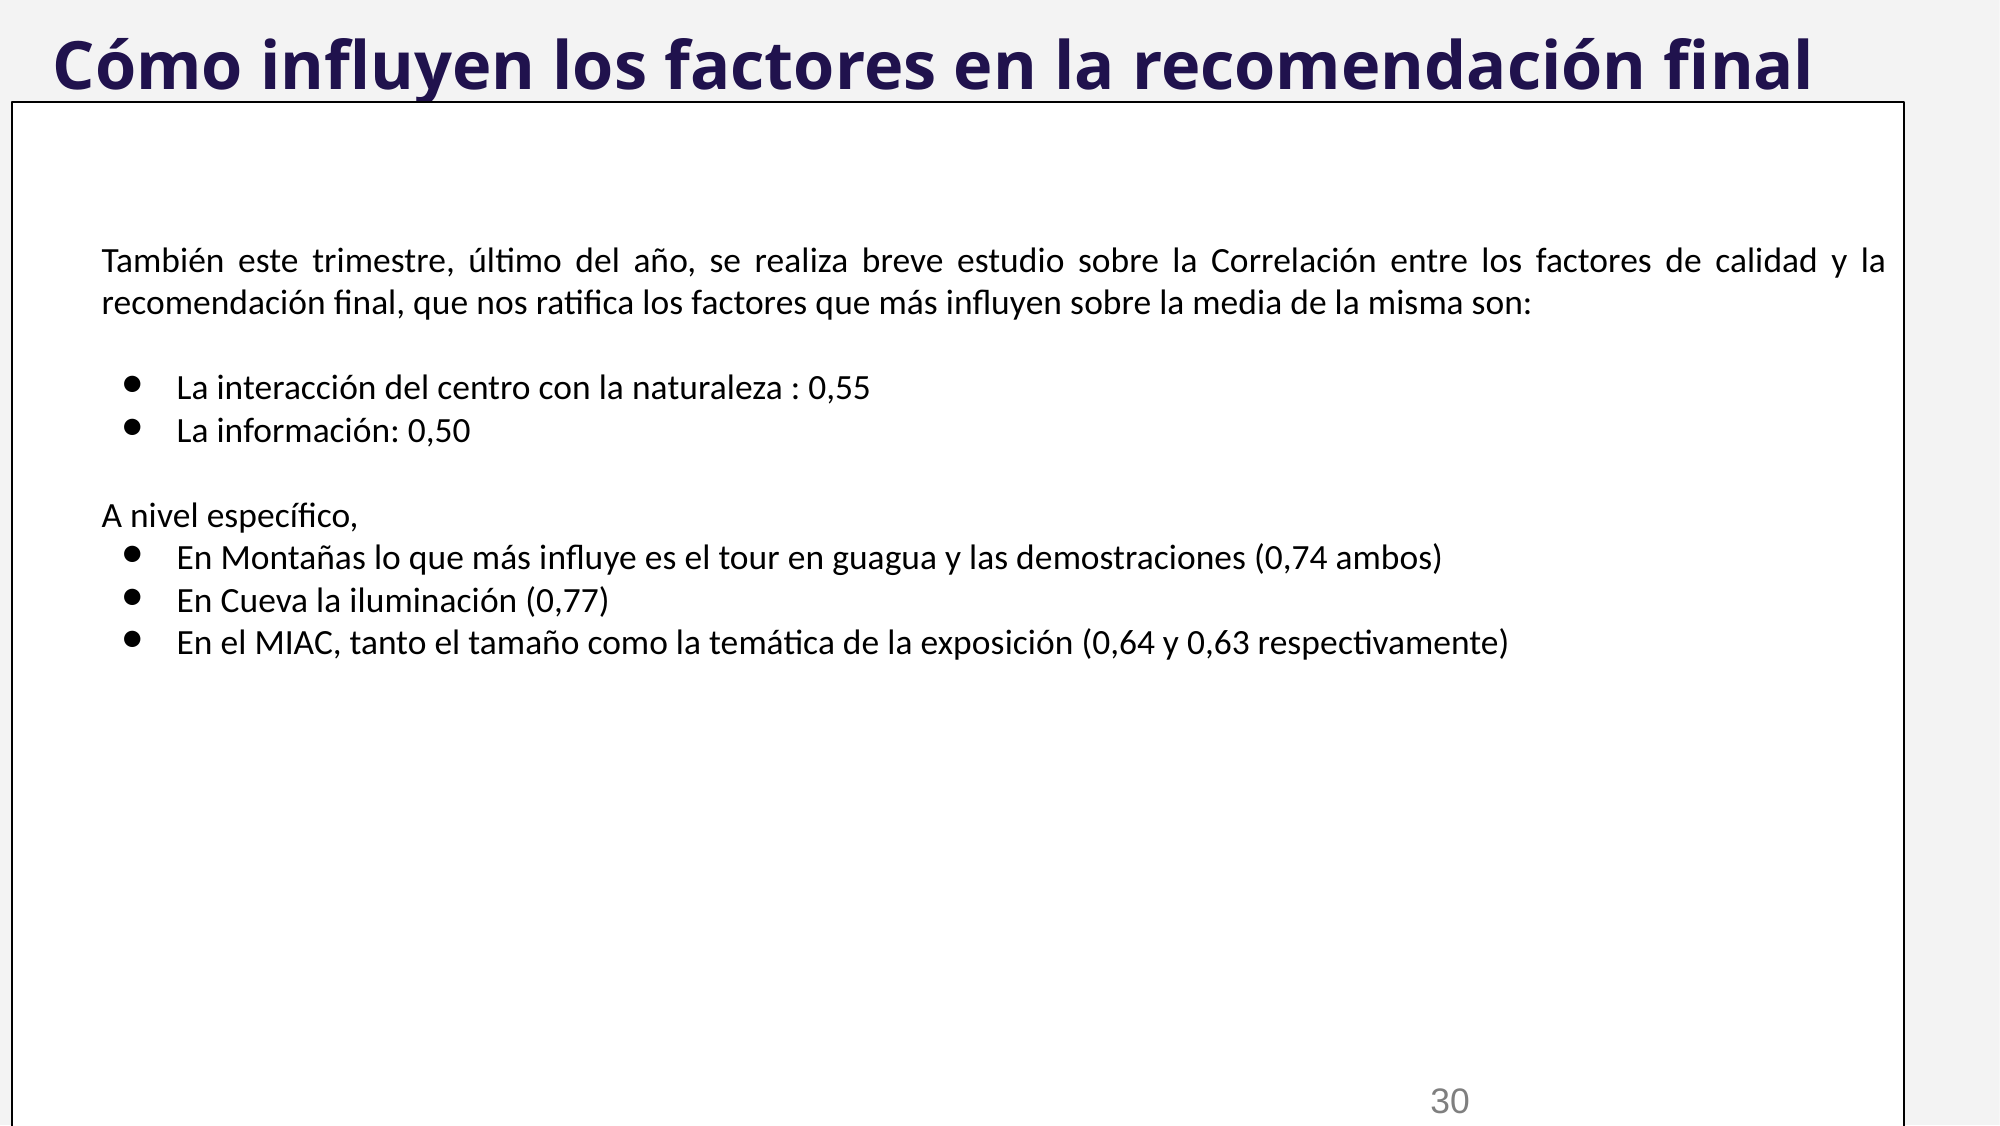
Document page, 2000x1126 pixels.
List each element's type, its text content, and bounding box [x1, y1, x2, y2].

text_box También este trimestre, último del año, se realiza breve estudio sobre la Correlación entre los factores de calidad y la recomendación final, que nos ratifica los factores que más influyen sobre la media de la misma son: La interacción del centro con la naturaleza : 0,55 La información: 0,50 A nivel específico, En Montañas lo que más influye es el tour en guagua y las demostraciones (0,74 ambos) En Cueva la iluminación (0,77) En el MIAC, tanto el tamaño como la temática de la exposición (0,64 y 0,63 respectivamente) [11, 101, 1904, 1126]
text_box <number> [1412, 1069, 1880, 1126]
text_box Cómo influyen los factores en la recomendación final [52, 0, 1945, 126]
